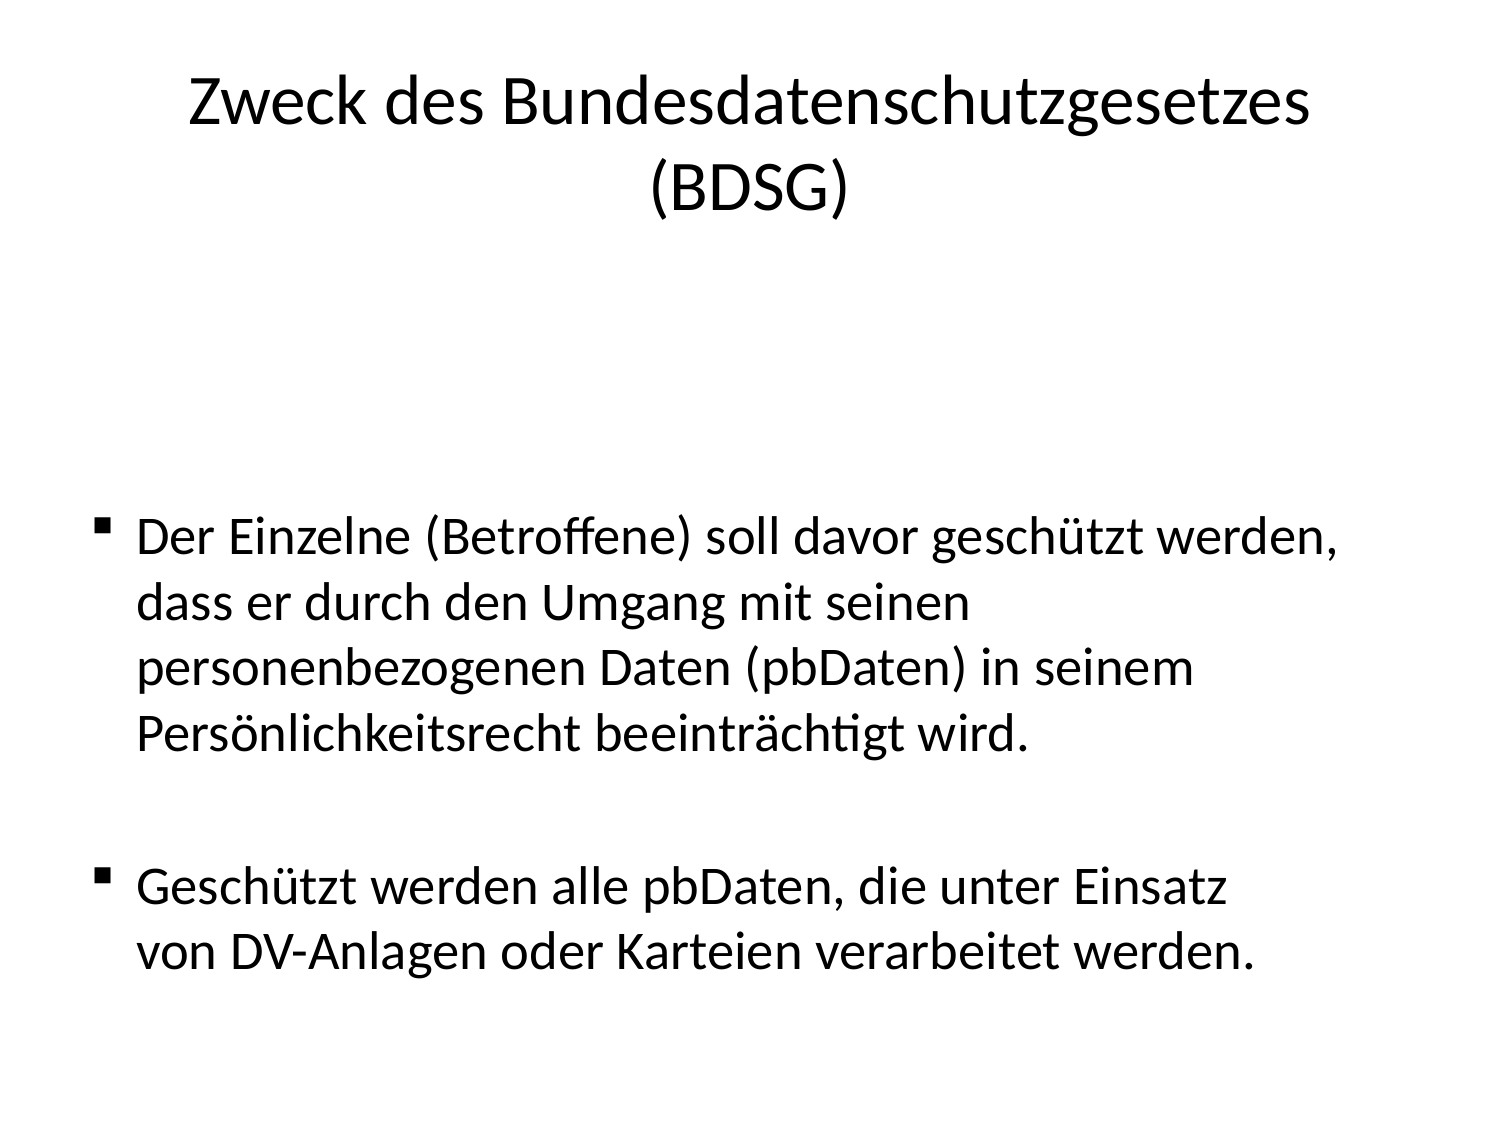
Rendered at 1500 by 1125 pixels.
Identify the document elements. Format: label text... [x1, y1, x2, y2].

list Der Einzelne (Betroffene) soll davor geschützt werden, dass er durch den Umgang mit seinen personenbezogenen Daten (pbDaten) in seinem Persönlichkeitsrecht beeinträchtigt wird. Geschützt werden alle pbDaten, die unter Einsatz von DV-Anlagen oder Karteien verarbeitet werden. [75, 262, 1425, 1005]
title Zweck des Bundesdatenschutzgesetzes (BDSG) [75, 45, 1425, 233]
